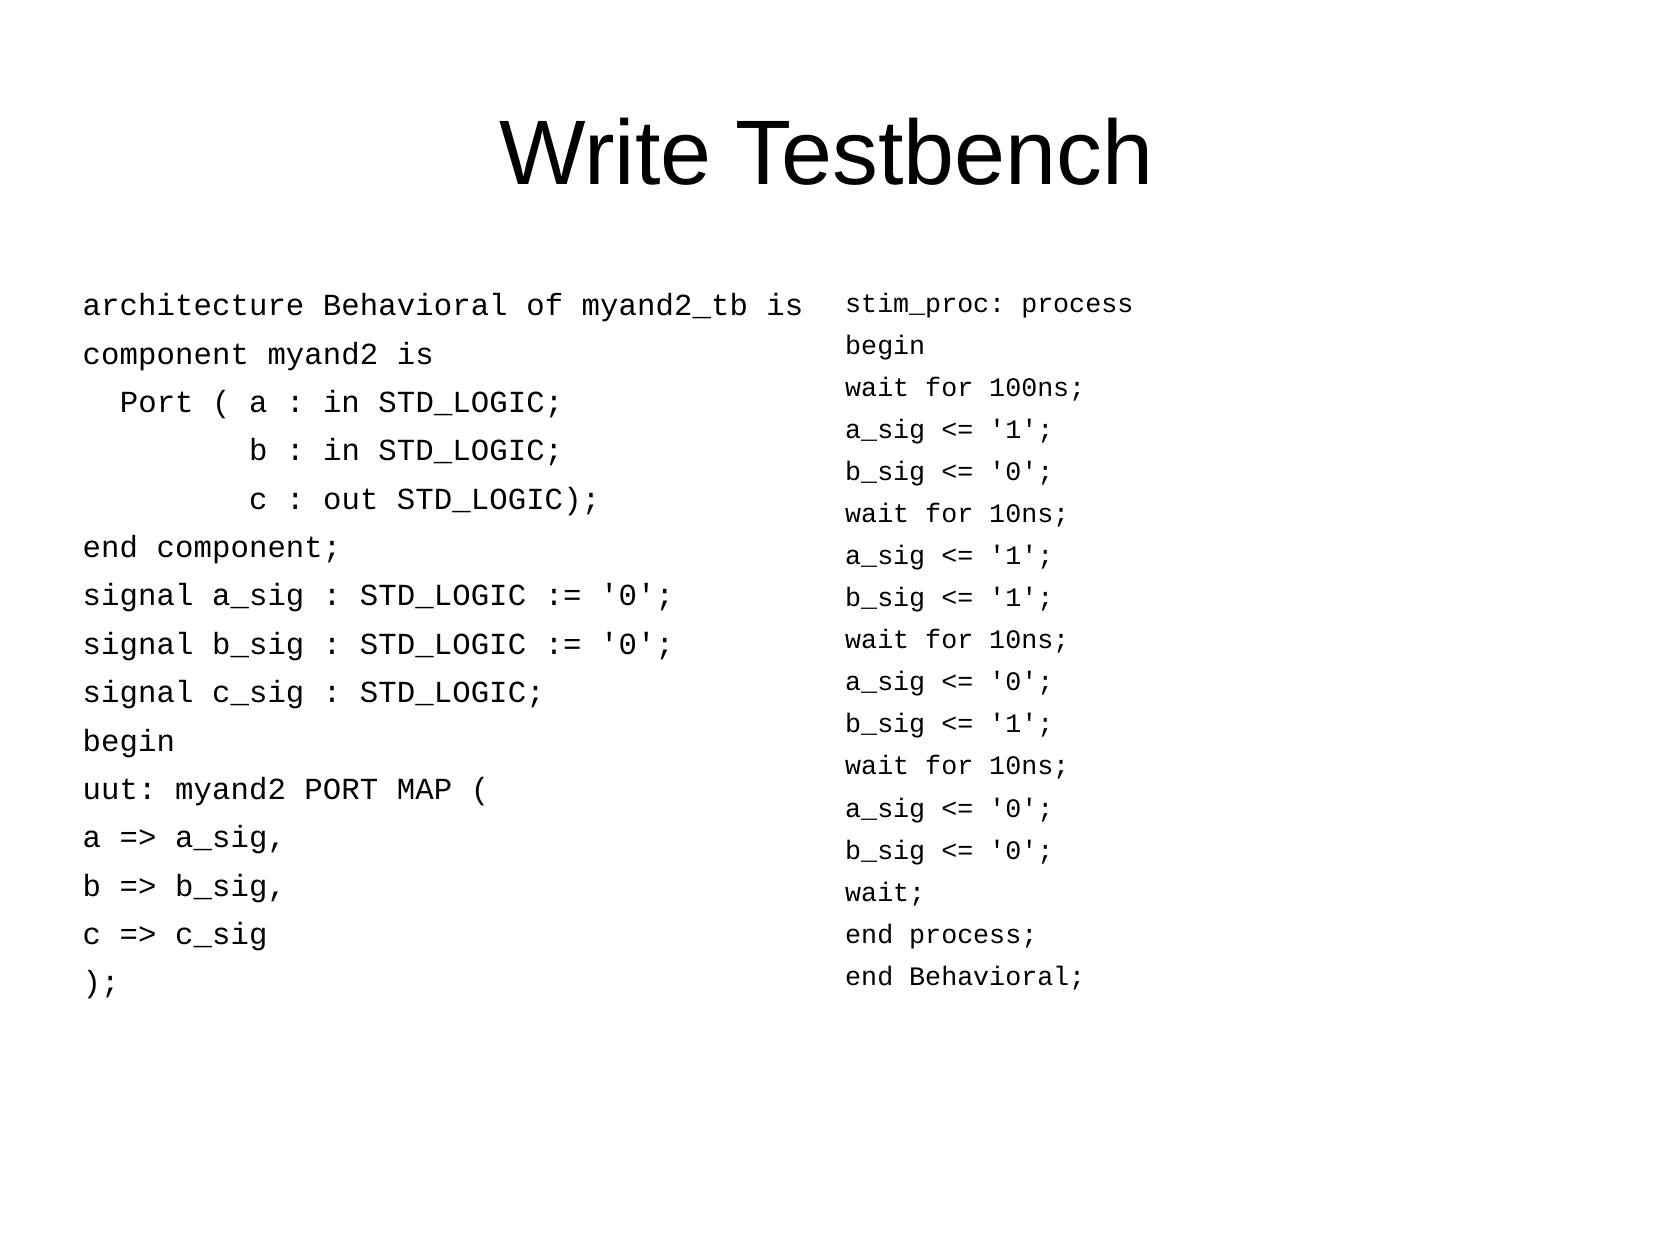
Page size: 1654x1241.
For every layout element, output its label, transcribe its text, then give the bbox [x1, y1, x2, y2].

list architecture Behavioral of myand2_tb is component myand2 is Port ( a : in STD_LOGIC; b : in STD_LOGIC; c : out STD_LOGIC); end component; signal a_sig : STD_LOGIC := '0'; signal b_sig : STD_LOGIC := '0'; signal c_sig : STD_LOGIC; begin uut: myand2 PORT MAP ( a => a_sig, b => b_sig, c => c_sig ); [82, 290, 809, 1010]
list stim_proc: process begin wait for 100ns; a_sig <= '1'; b_sig <= '0'; wait for 10ns; a_sig <= '1'; b_sig <= '1'; wait for 10ns; a_sig <= '0'; b_sig <= '1'; wait for 10ns; a_sig <= '0'; b_sig <= '0'; wait; end process; end Behavioral; [845, 290, 1572, 1010]
title Write Testbench [82, 49, 1571, 257]
